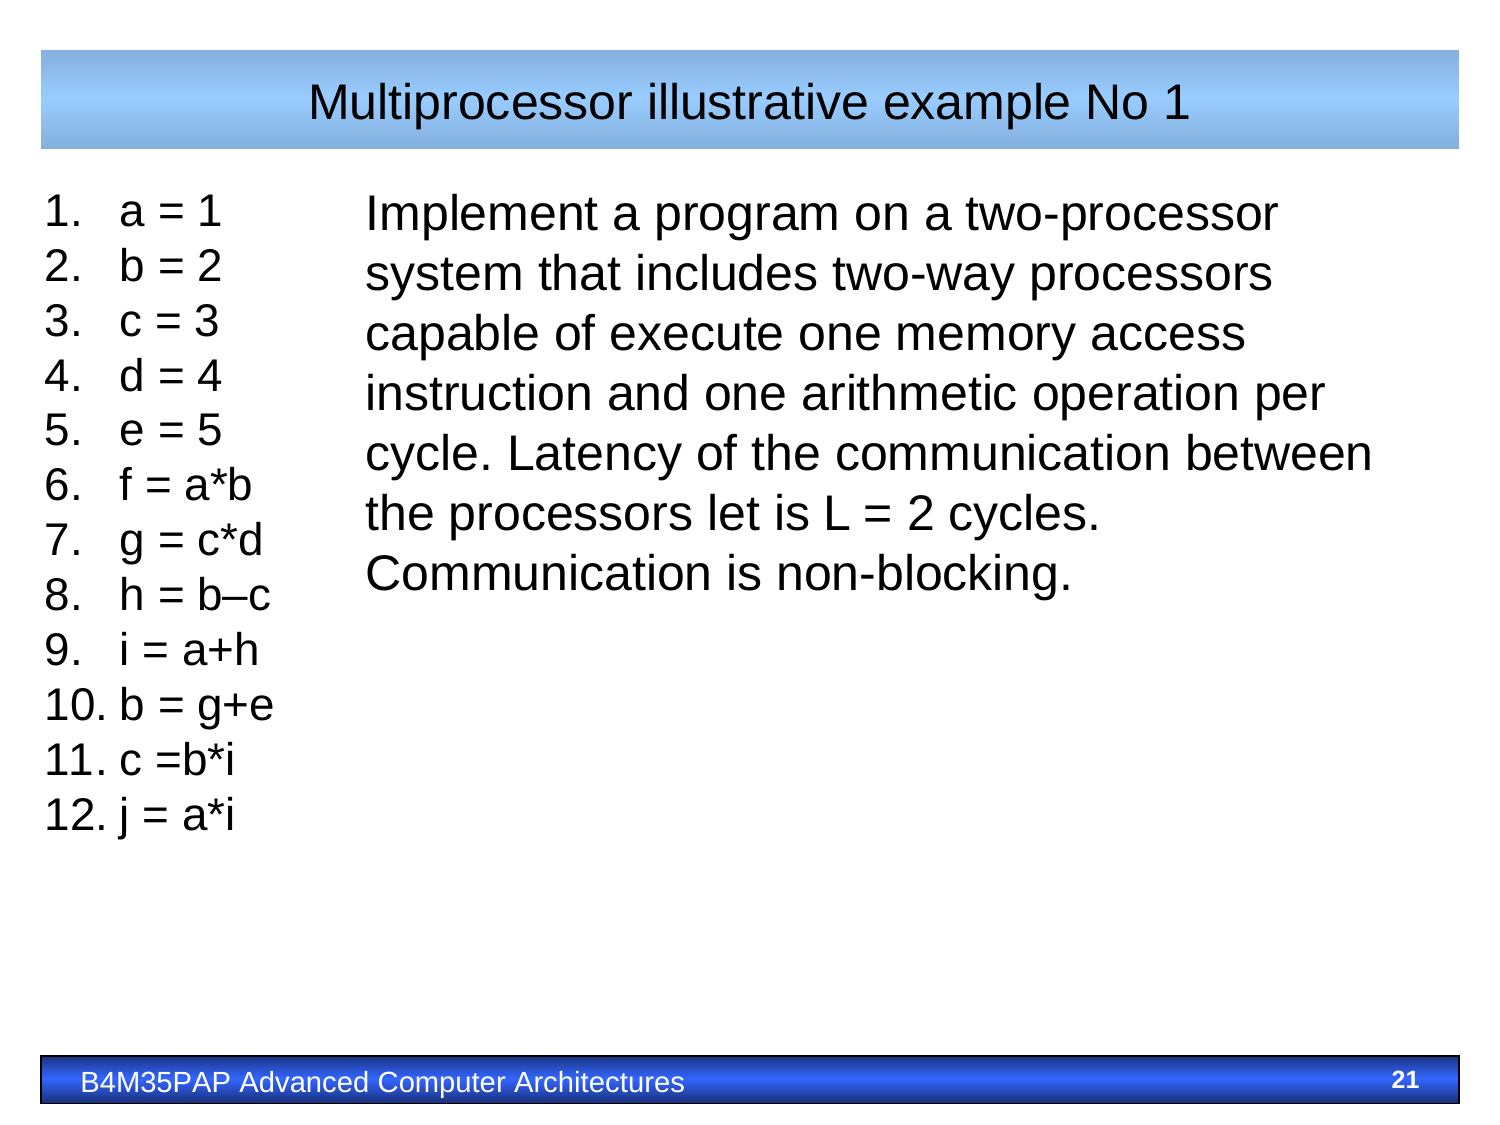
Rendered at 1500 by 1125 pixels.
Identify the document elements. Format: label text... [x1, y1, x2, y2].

title Multiprocessor illustrative example No 1 [41, 50, 1459, 149]
text_box Implement a program on a two-processor system that includes two-way processors capable of execute one memory access instruction and one arithmetic operation per cycle. Latency of the communication between the processors let is L = 2 cycles. Communication is non-blocking. [350, 172, 1459, 608]
list a = 1 b = 2 c = 3 d = 4 e = 5 f = a*b g = c*d h = b–c i = a+h b = g+e c =b*i j = a*i [29, 172, 1465, 1000]
